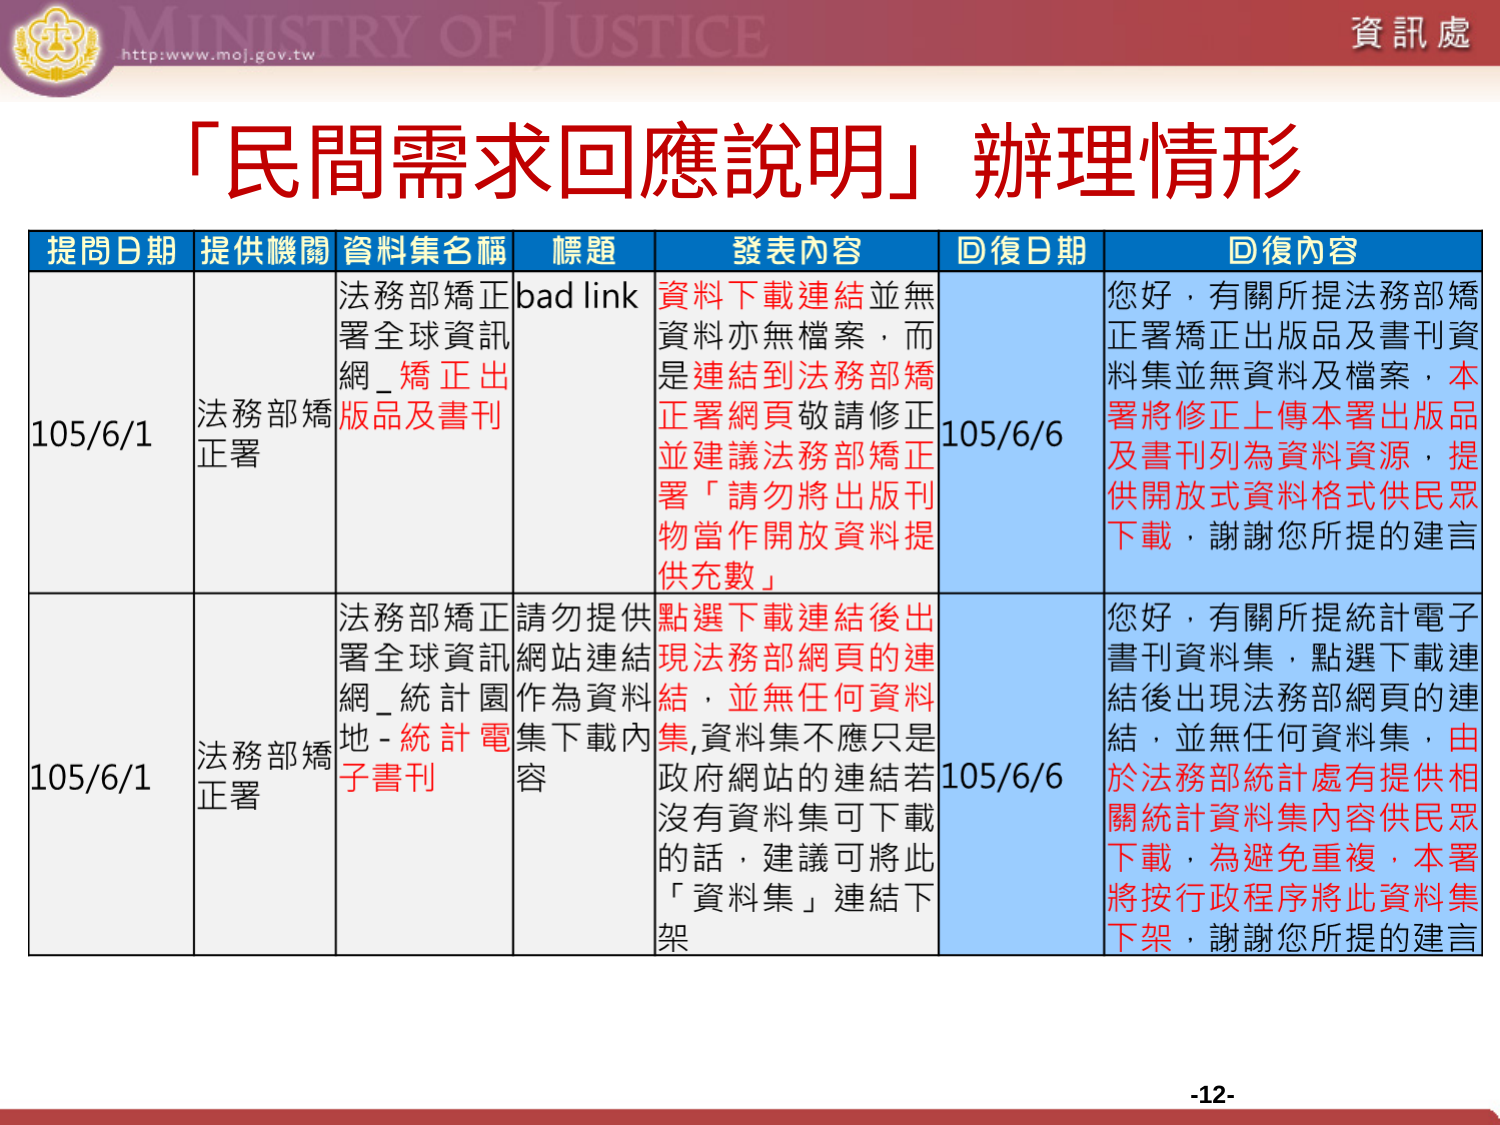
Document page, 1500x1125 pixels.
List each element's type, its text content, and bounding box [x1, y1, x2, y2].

text_box 「民間需求回應說明」辦理情形 [123, 101, 1353, 218]
text_box -12- [1175, 1070, 1488, 1109]
picture [28, 220, 1483, 977]
